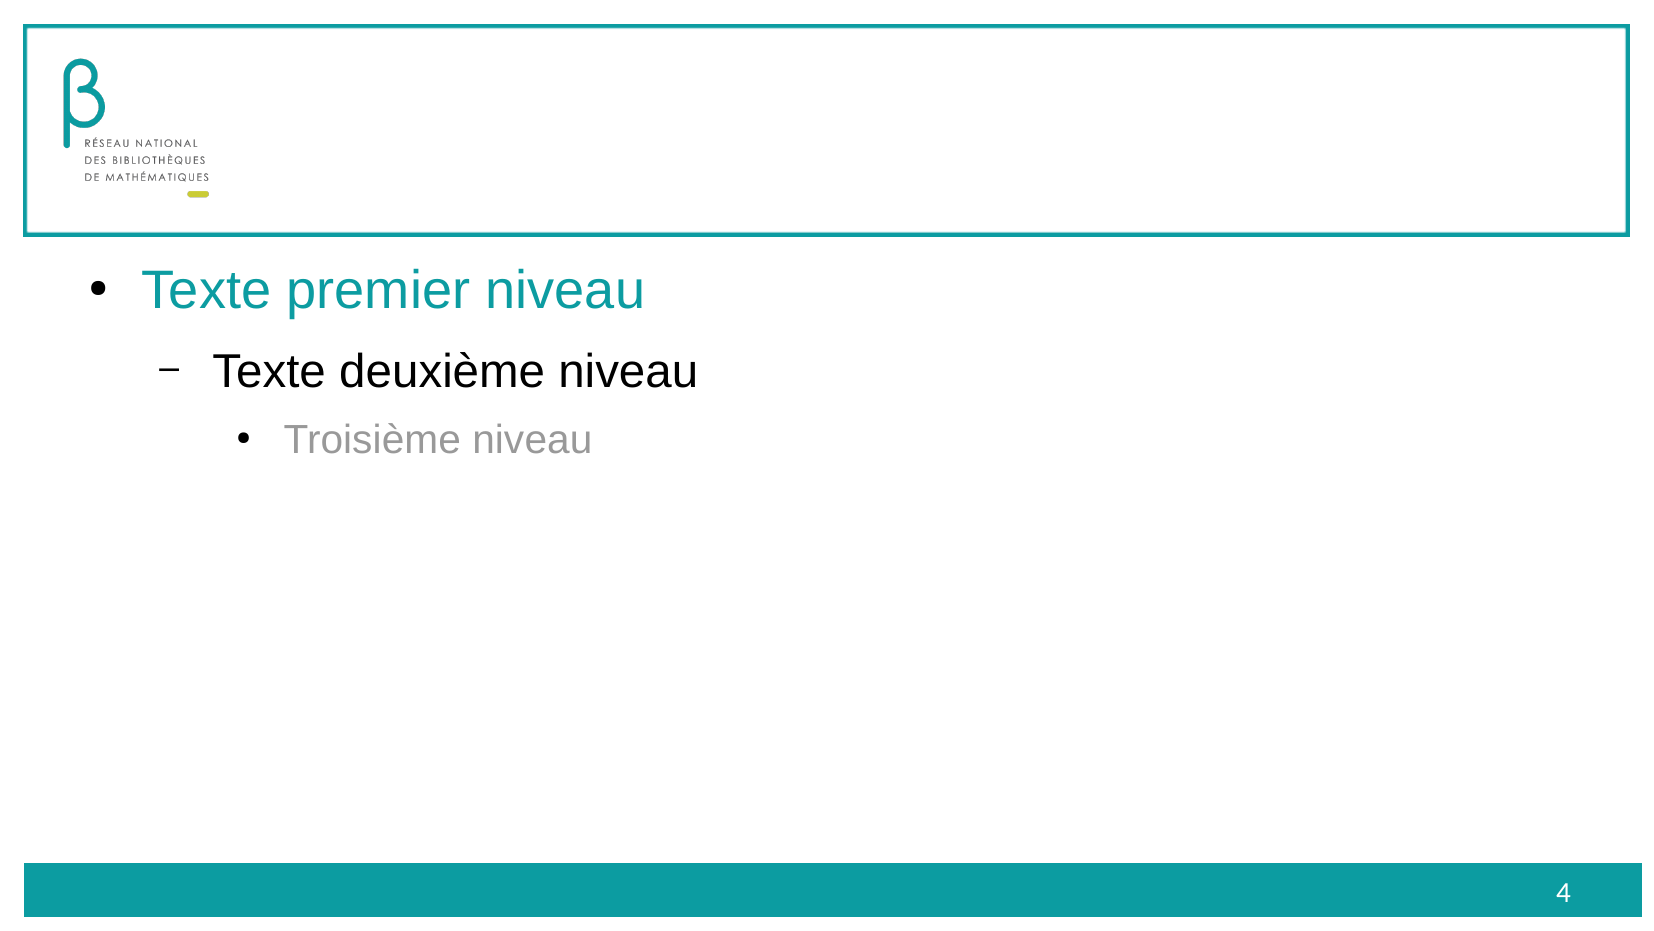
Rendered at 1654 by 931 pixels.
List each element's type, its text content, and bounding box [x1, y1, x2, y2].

list Texte premier niveau Texte deuxième niveau Troisième niveau [70, 259, 1607, 804]
picture [23, 24, 1630, 237]
